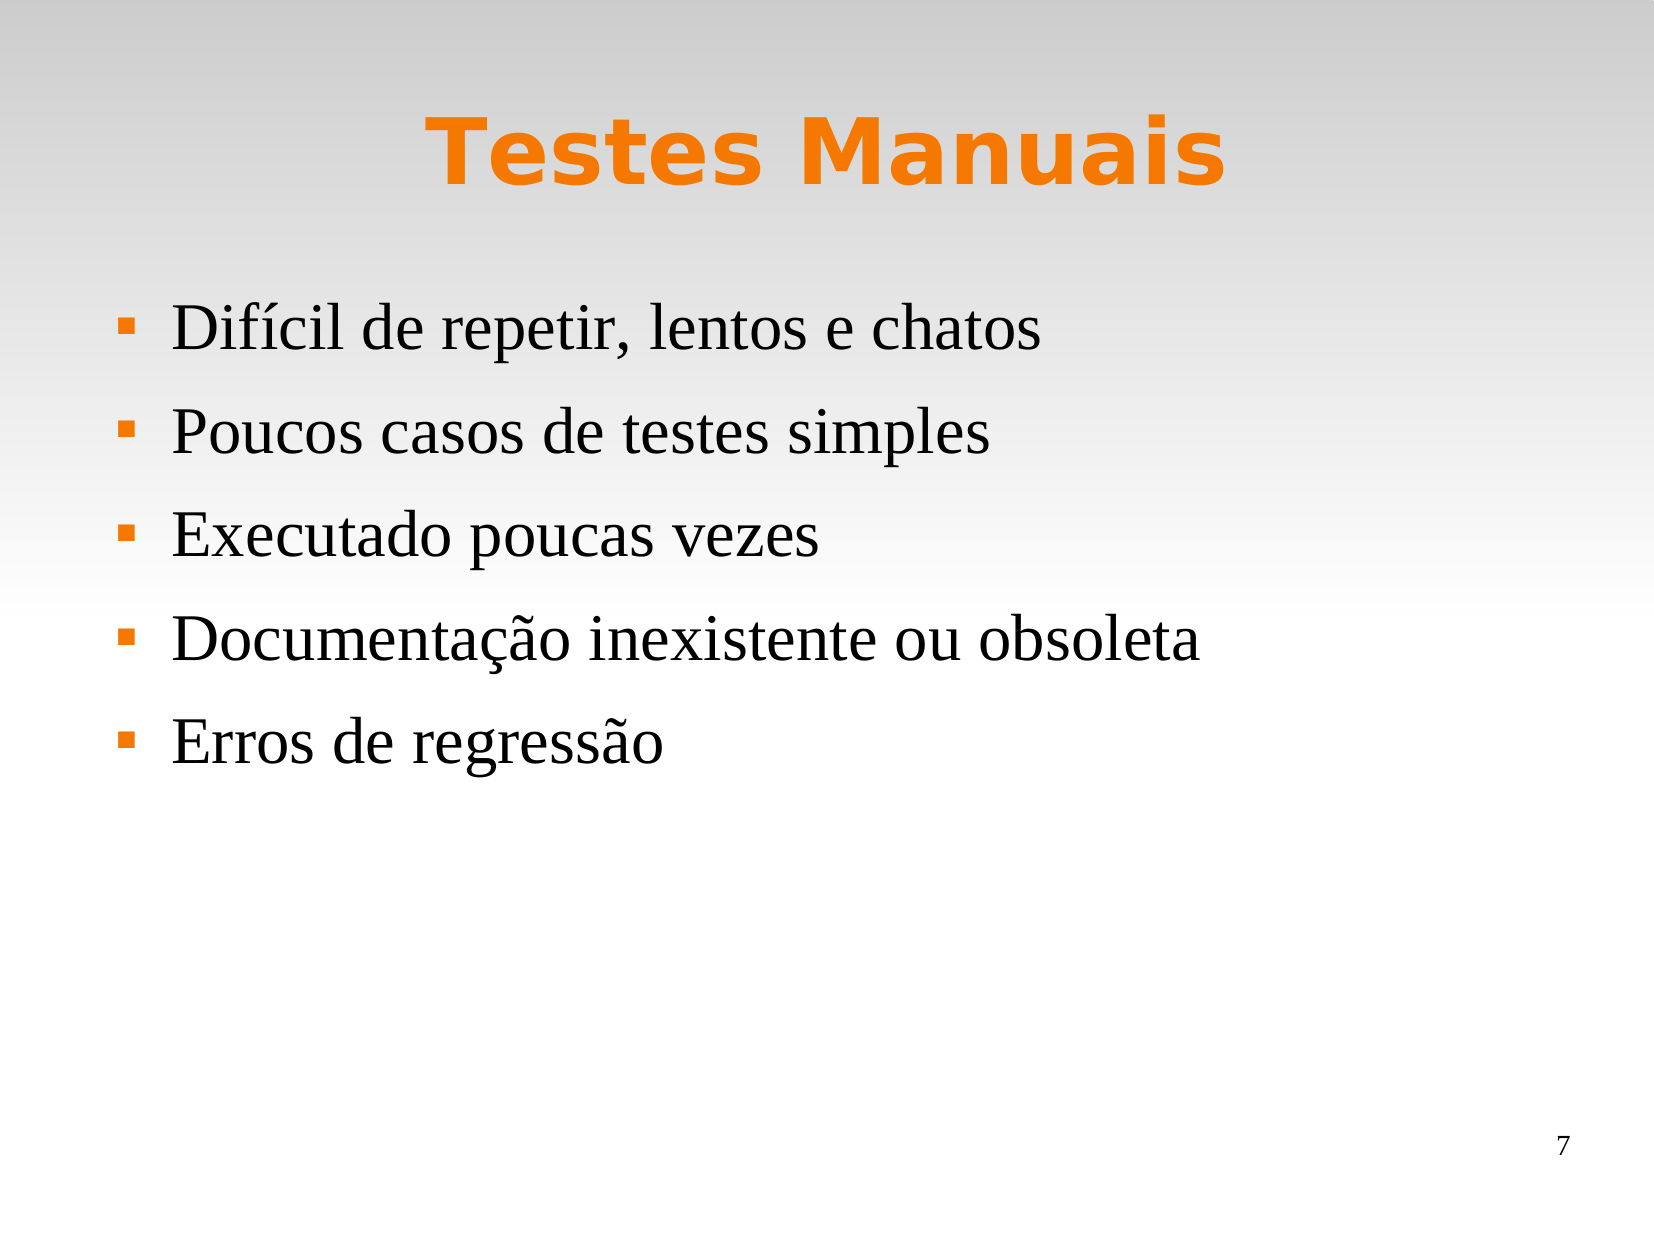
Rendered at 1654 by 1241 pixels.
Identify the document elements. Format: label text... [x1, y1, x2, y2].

list Difícil de repetir, lentos e chatos Poucos casos de testes simples Executado poucas vezes Documentação inexistente ou obsoleta Erros de regressão [82, 290, 1571, 1094]
title Testes Manuais [82, 49, 1571, 257]
